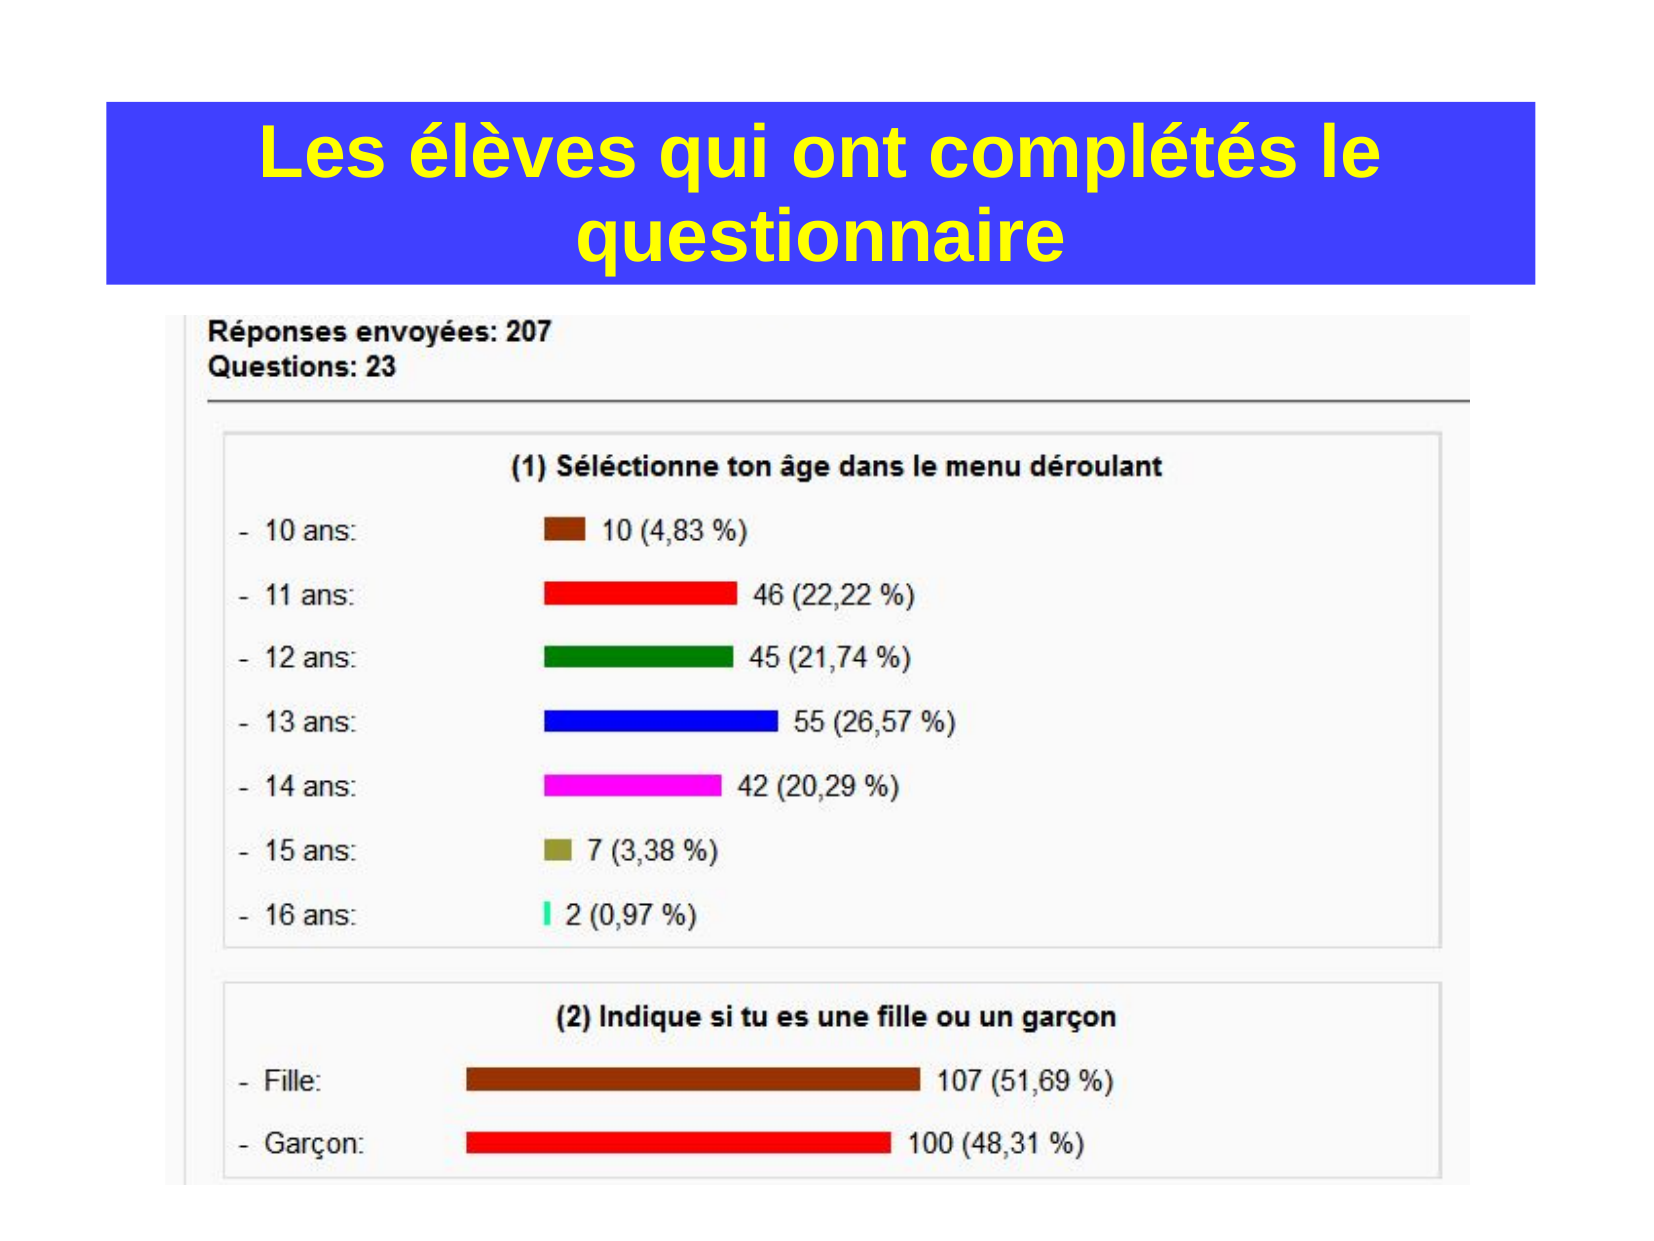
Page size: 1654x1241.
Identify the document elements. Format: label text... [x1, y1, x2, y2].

text_box Les élèves qui ont complétés le questionnaire [106, 101, 1536, 285]
picture [165, 315, 1470, 1185]
